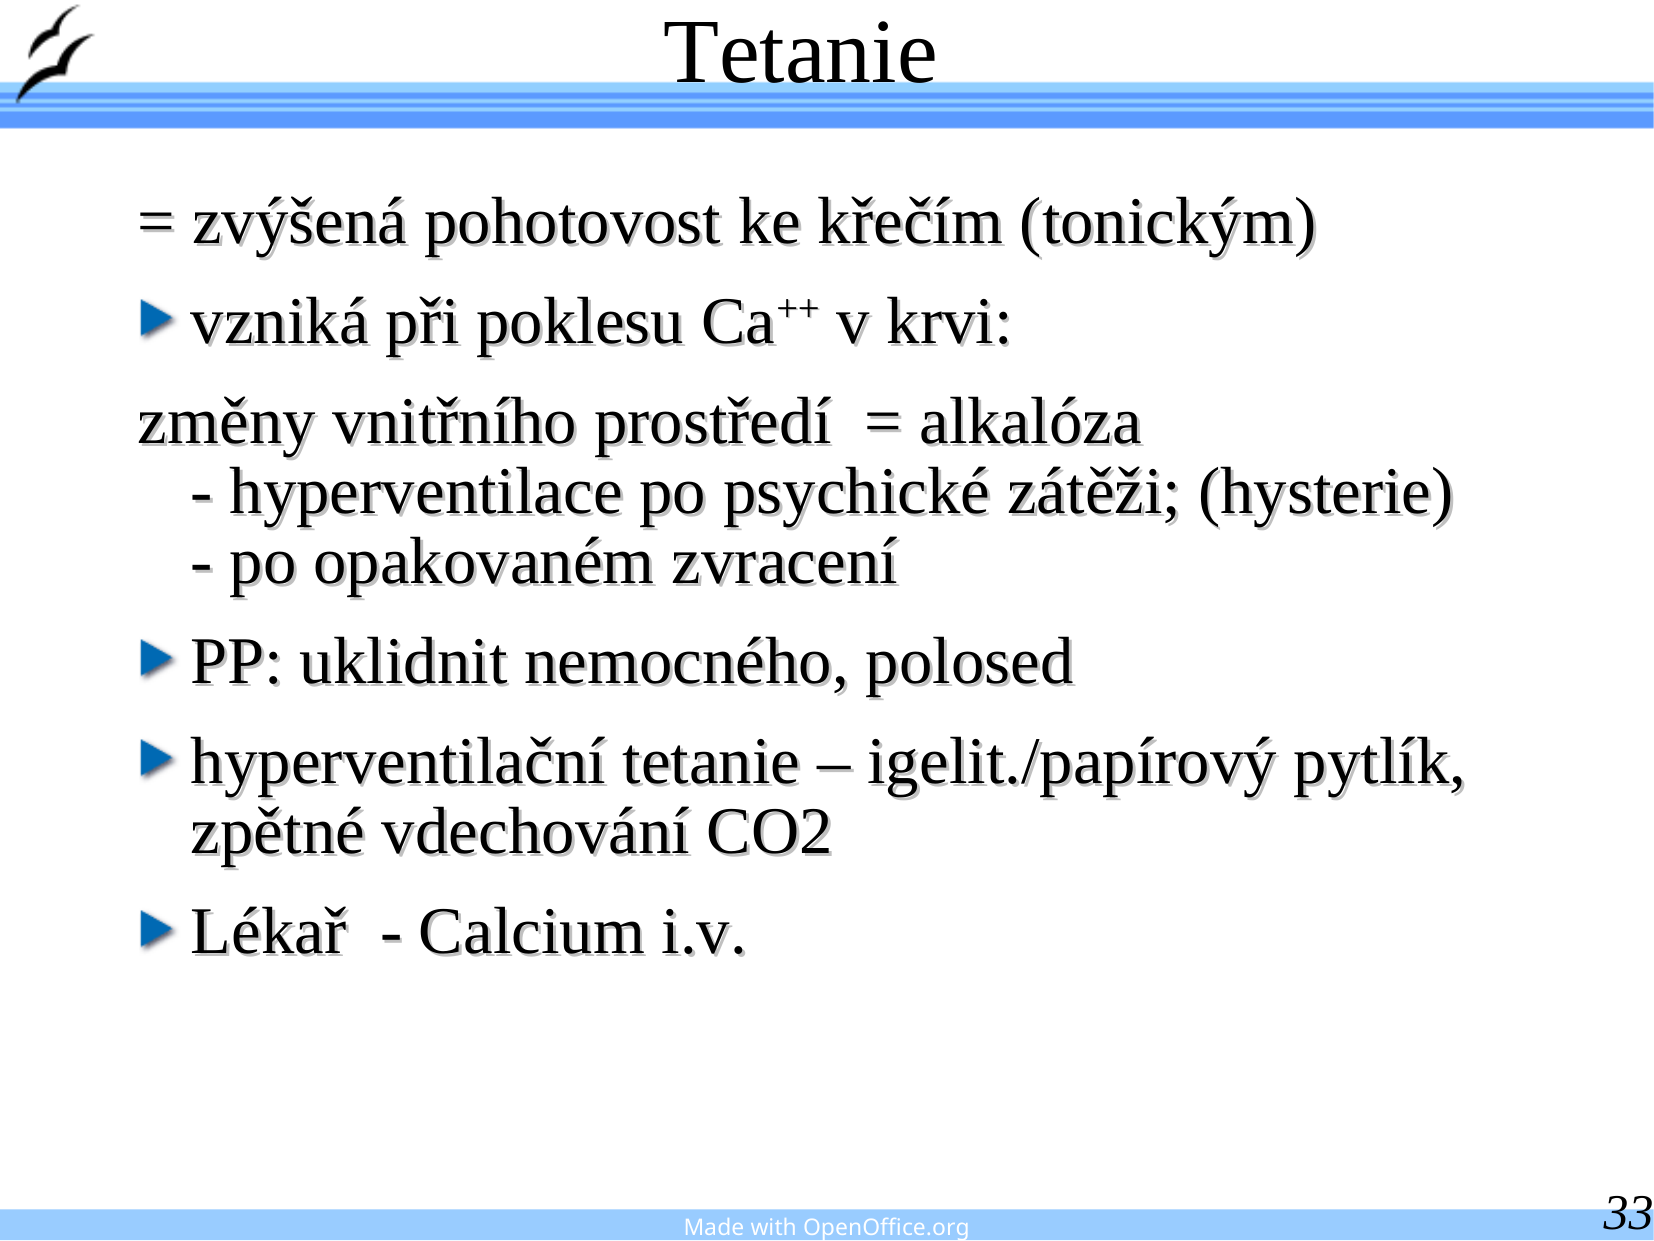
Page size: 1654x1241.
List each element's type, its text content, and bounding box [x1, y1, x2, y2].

picture [0, 0, 1654, 133]
list = zvýšená pohotovost ke křečím (tonickým) vzniká při poklesu Ca++ v krvi: změny vnitřního prostředí = alkalóza - hyperventilace po psychické zátěži; (hysterie) - po opakovaném zvracení PP: uklidnit nemocného, polosed hyperventilační tetanie – igelit./papírový pytlík, zpětné vdechování CO2 Lékař - Calcium i.v. [120, 186, 1534, 1195]
title Tetanie [94, 0, 1507, 107]
